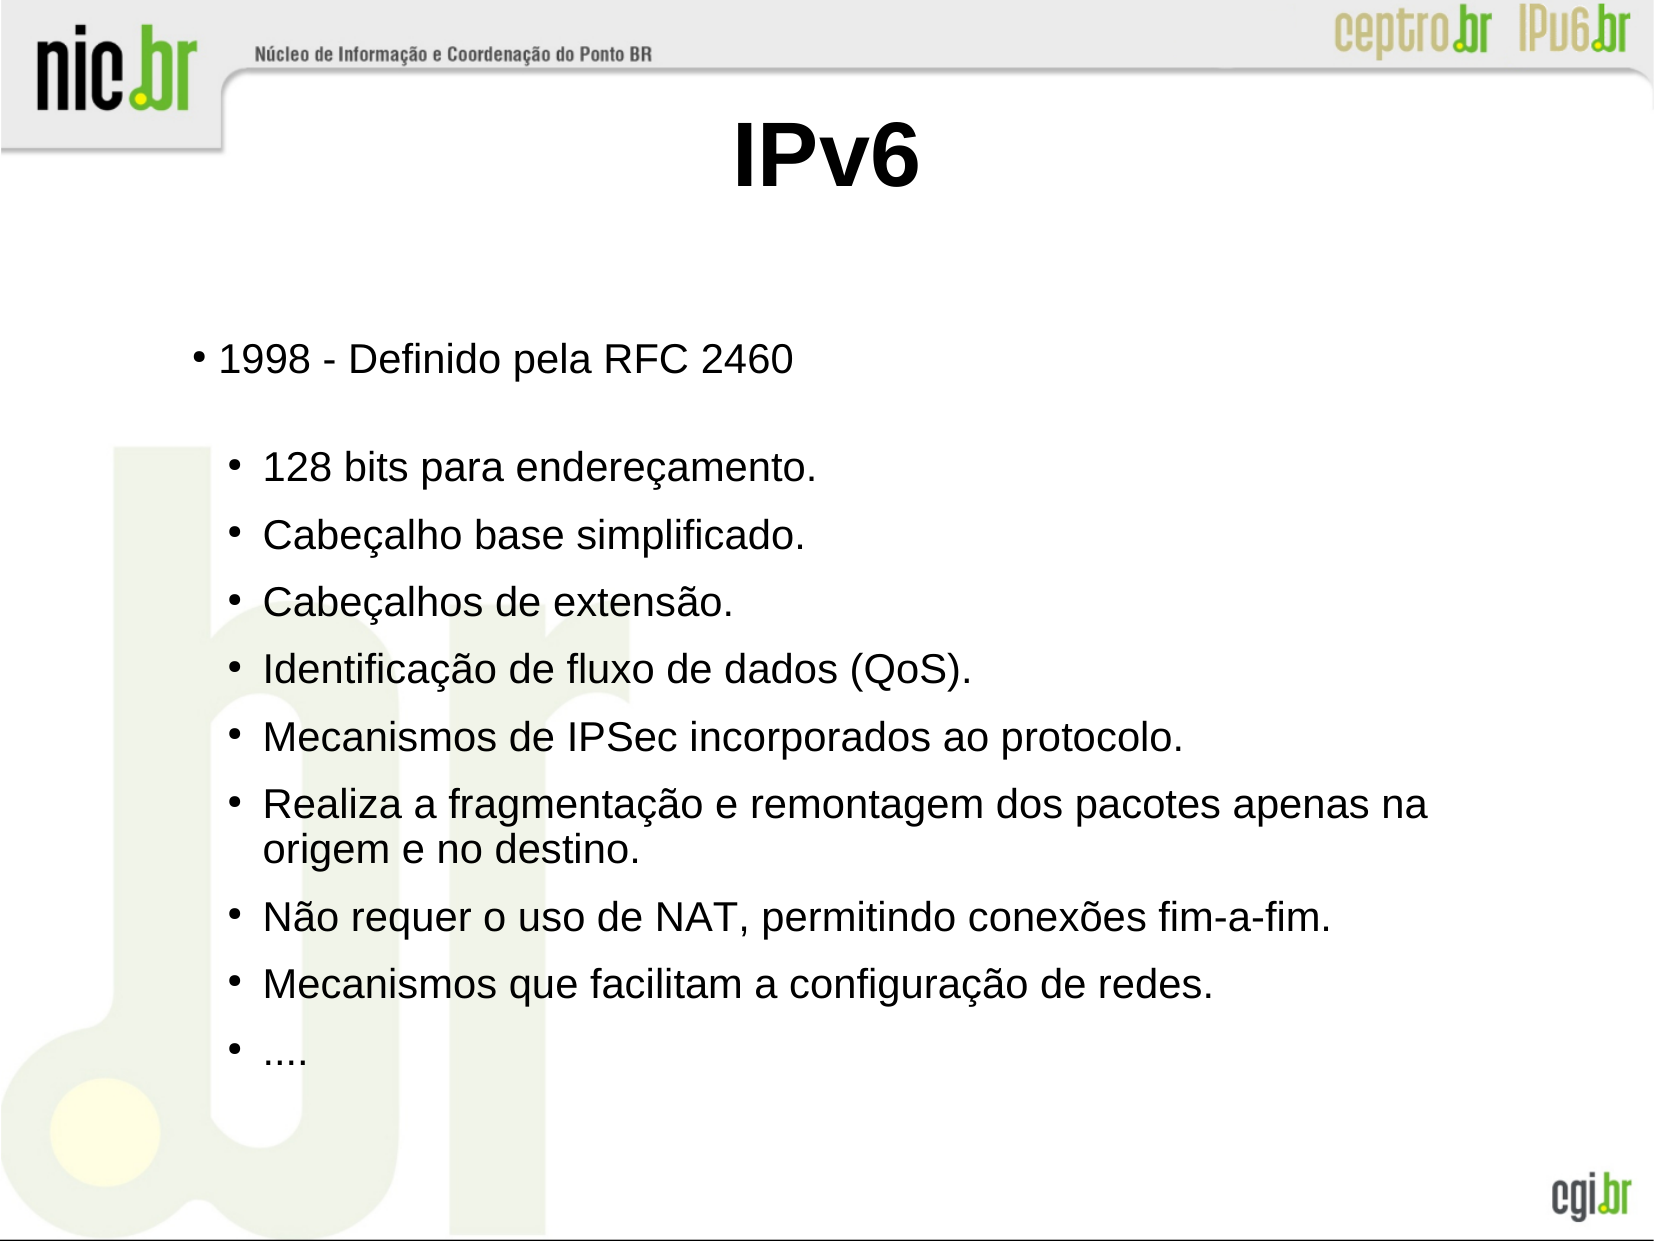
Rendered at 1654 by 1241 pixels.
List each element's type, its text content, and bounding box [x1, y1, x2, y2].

picture [0, 0, 1654, 1241]
text_box 1998 - Definido pela RFC 2460 128 bits para endereçamento. Cabeçalho base simplificado. Cabeçalhos de extensão. Identificação de fluxo de dados (QoS). Mecanismos de IPSec incorporados ao protocolo. Realiza a fragmentação e remontagem dos pacotes apenas na origem e no destino. Não requer o uso de NAT, permitindo conexões fim-a-fim. Mecanismos que facilitam a configuração de redes. .... [177, 330, 1477, 384]
text_box IPv6 [88, 97, 1565, 215]
